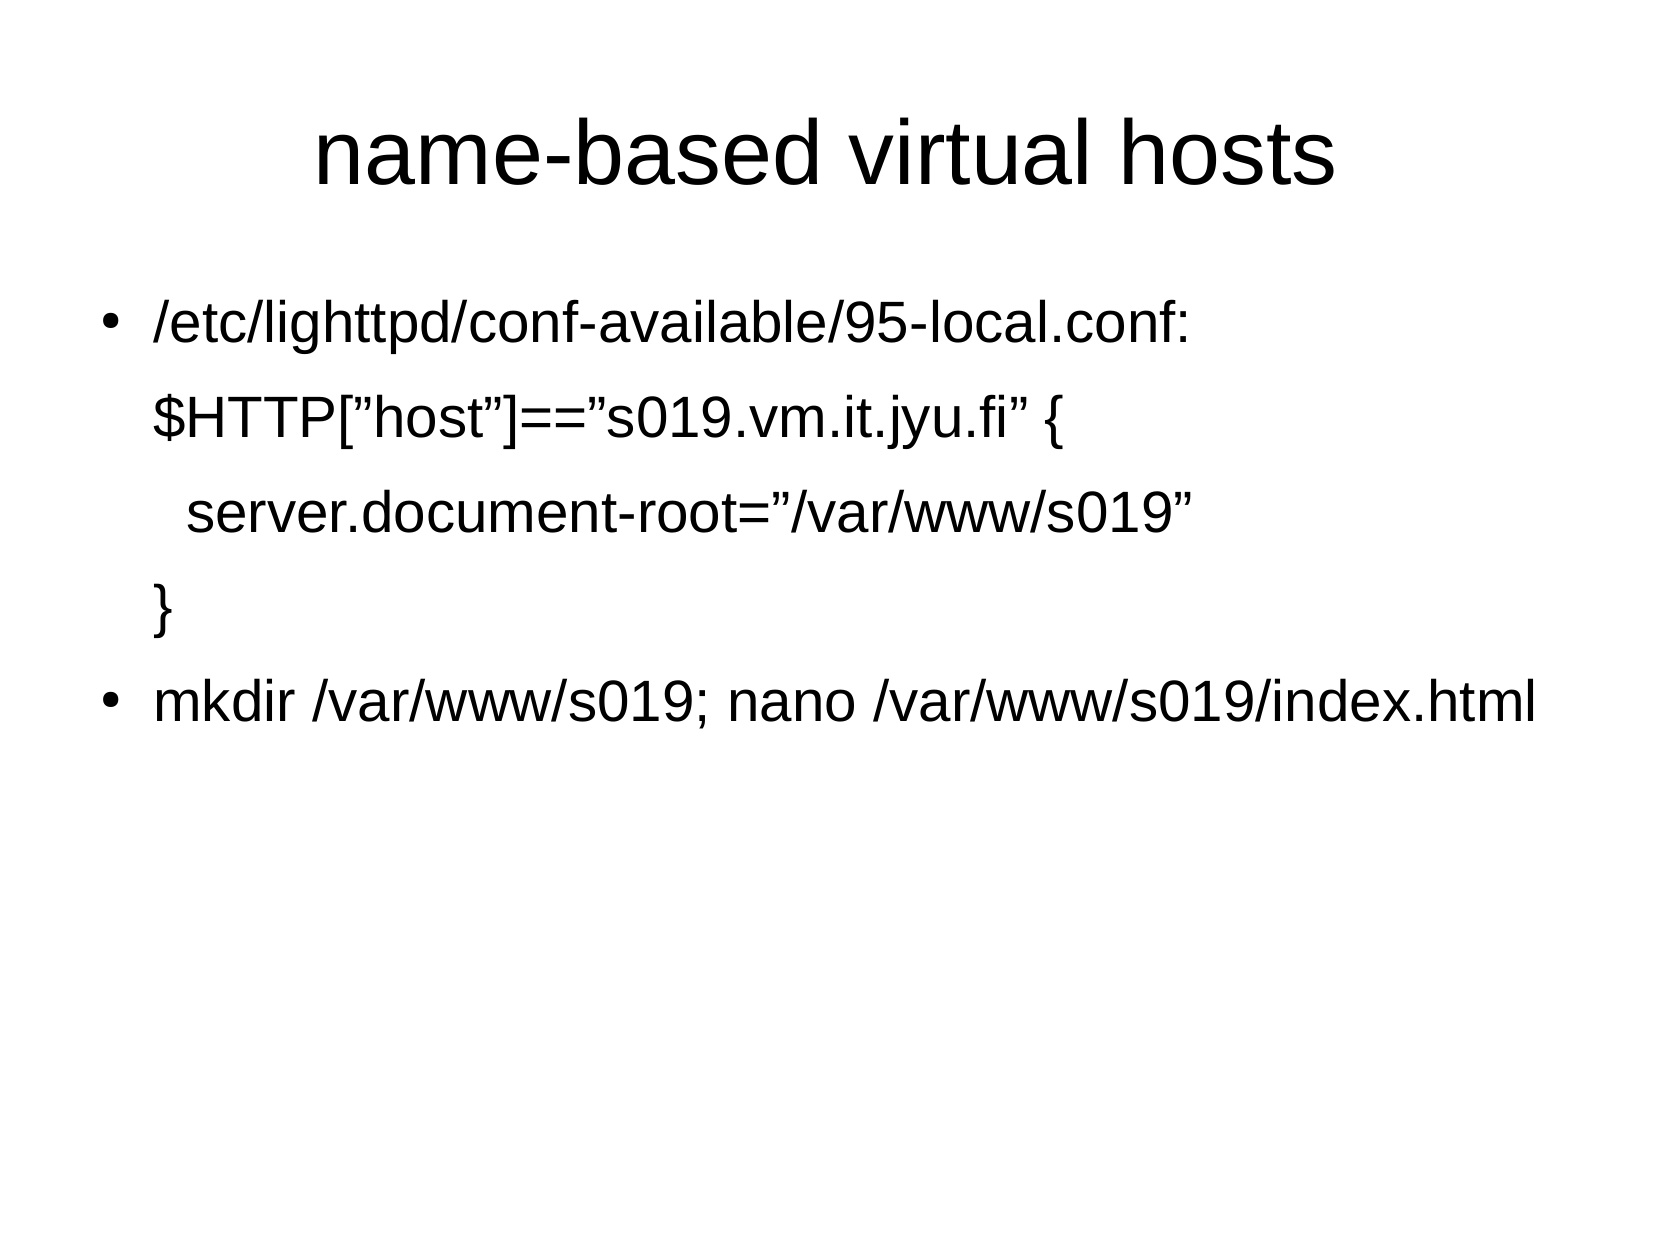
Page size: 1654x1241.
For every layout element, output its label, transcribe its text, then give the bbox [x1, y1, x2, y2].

title name-based virtual hosts [82, 49, 1571, 257]
list /etc/lighttpd/conf-available/95-local.conf: $HTTP[”host”]==”s019.vm.it.jyu.fi” { server.document-root=”/var/www/s019” } mkdir /var/www/s019; nano /var/www/s019/index.html [82, 290, 1571, 1010]
